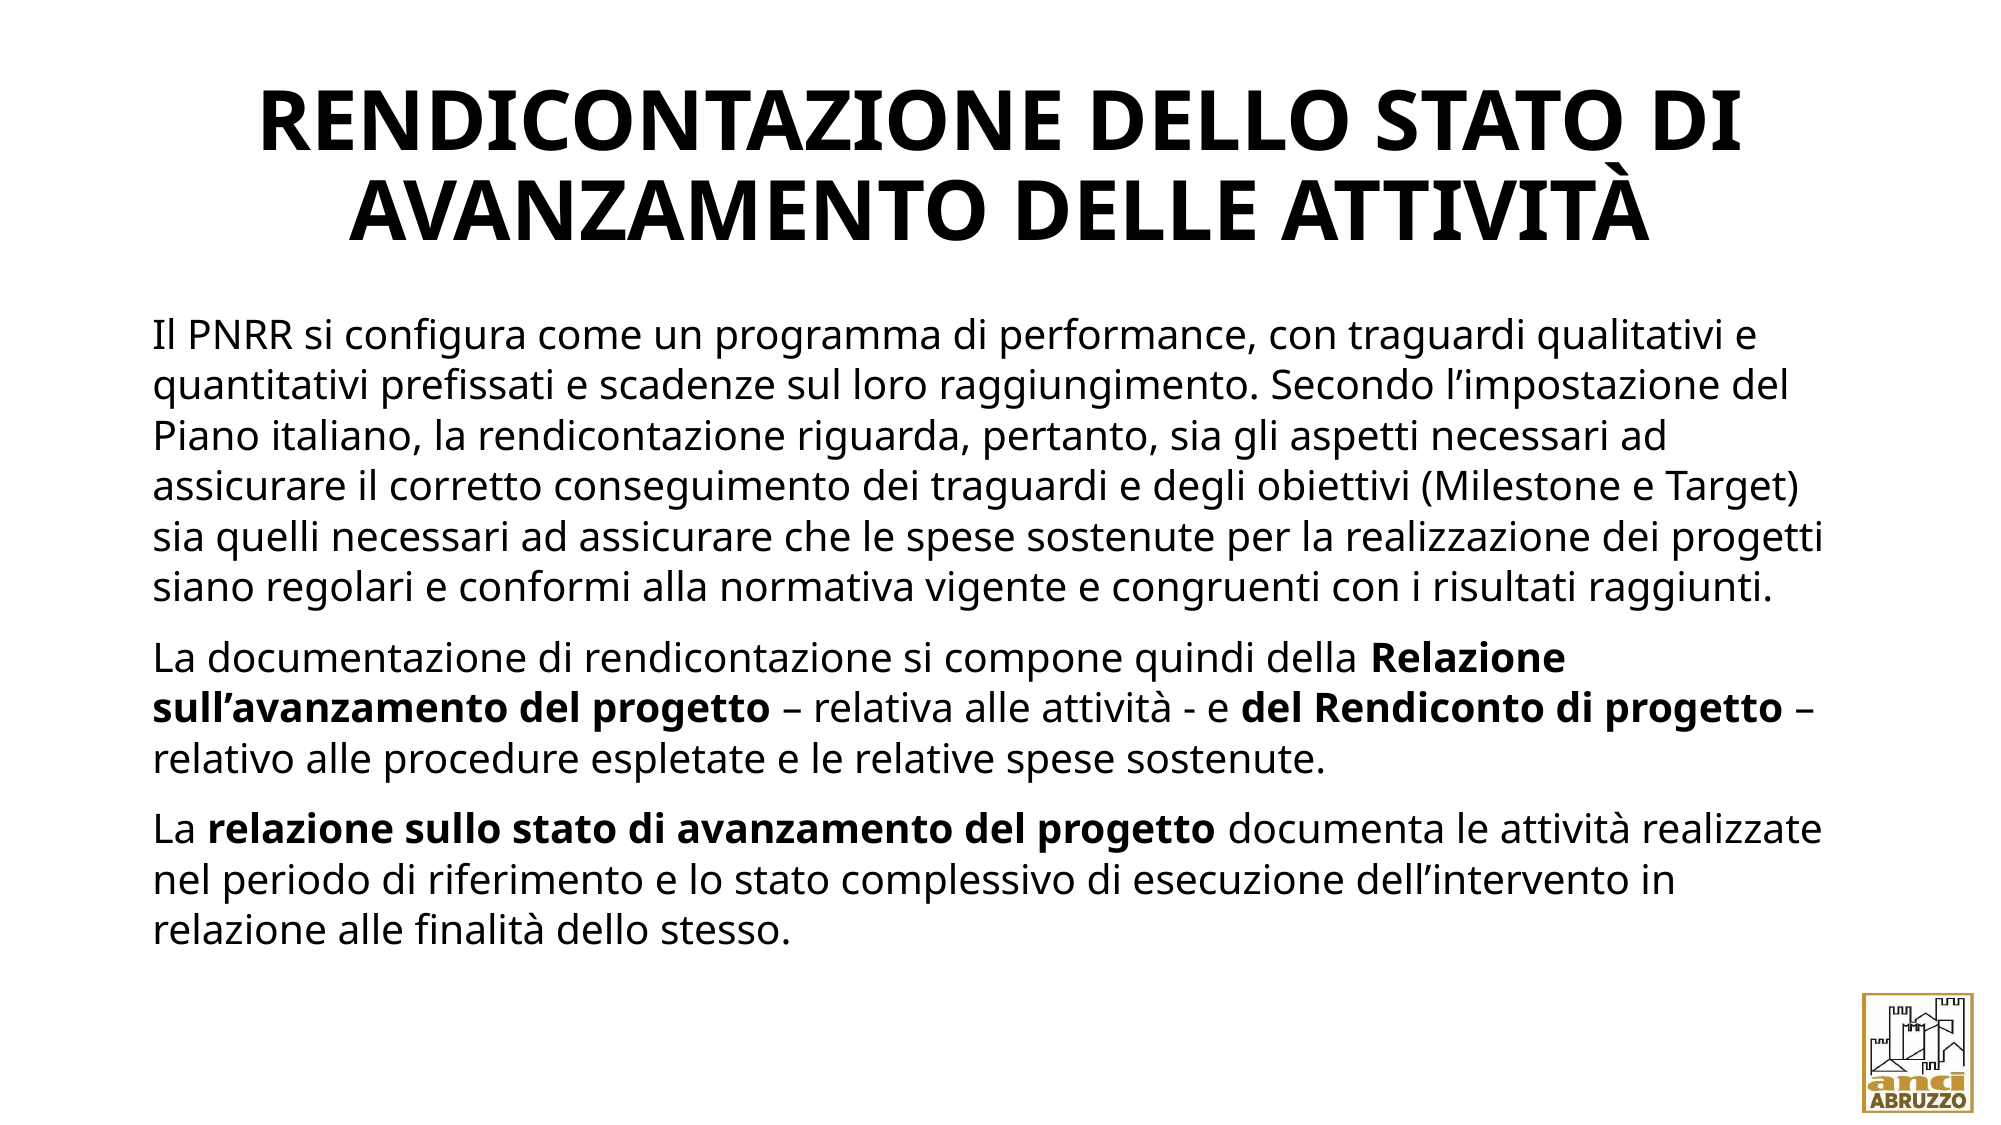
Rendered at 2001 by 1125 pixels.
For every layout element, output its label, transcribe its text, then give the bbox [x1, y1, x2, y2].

title RENDICONTAZIONE DELLO STATO DI AVANZAMENTO DELLE ATTIVITÀ [137, 59, 1863, 278]
list Il PNRR si configura come un programma di performance, con traguardi qualitativi e quantitativi prefissati e scadenze sul loro raggiungimento. Secondo l’impostazione del Piano italiano, la rendicontazione riguarda, pertanto, sia gli aspetti necessari ad assicurare il corretto conseguimento dei traguardi e degli obiettivi (Milestone e Target) sia quelli necessari ad assicurare che le spese sostenute per la realizzazione dei progetti siano regolari e conformi alla normativa vigente e congruenti con i risultati raggiunti. La documentazione di rendicontazione si compone quindi della Relazione sull’avanzamento del progetto – relativa alle attività - e del Rendiconto di progetto – relativo alle procedure espletate e le relative spese sostenute. La relazione sullo stato di avanzamento del progetto documenta le attività realizzate nel periodo di riferimento e lo stato complessivo di esecuzione dell’intervento in relazione alle finalità dello stesso. [137, 299, 1863, 1014]
